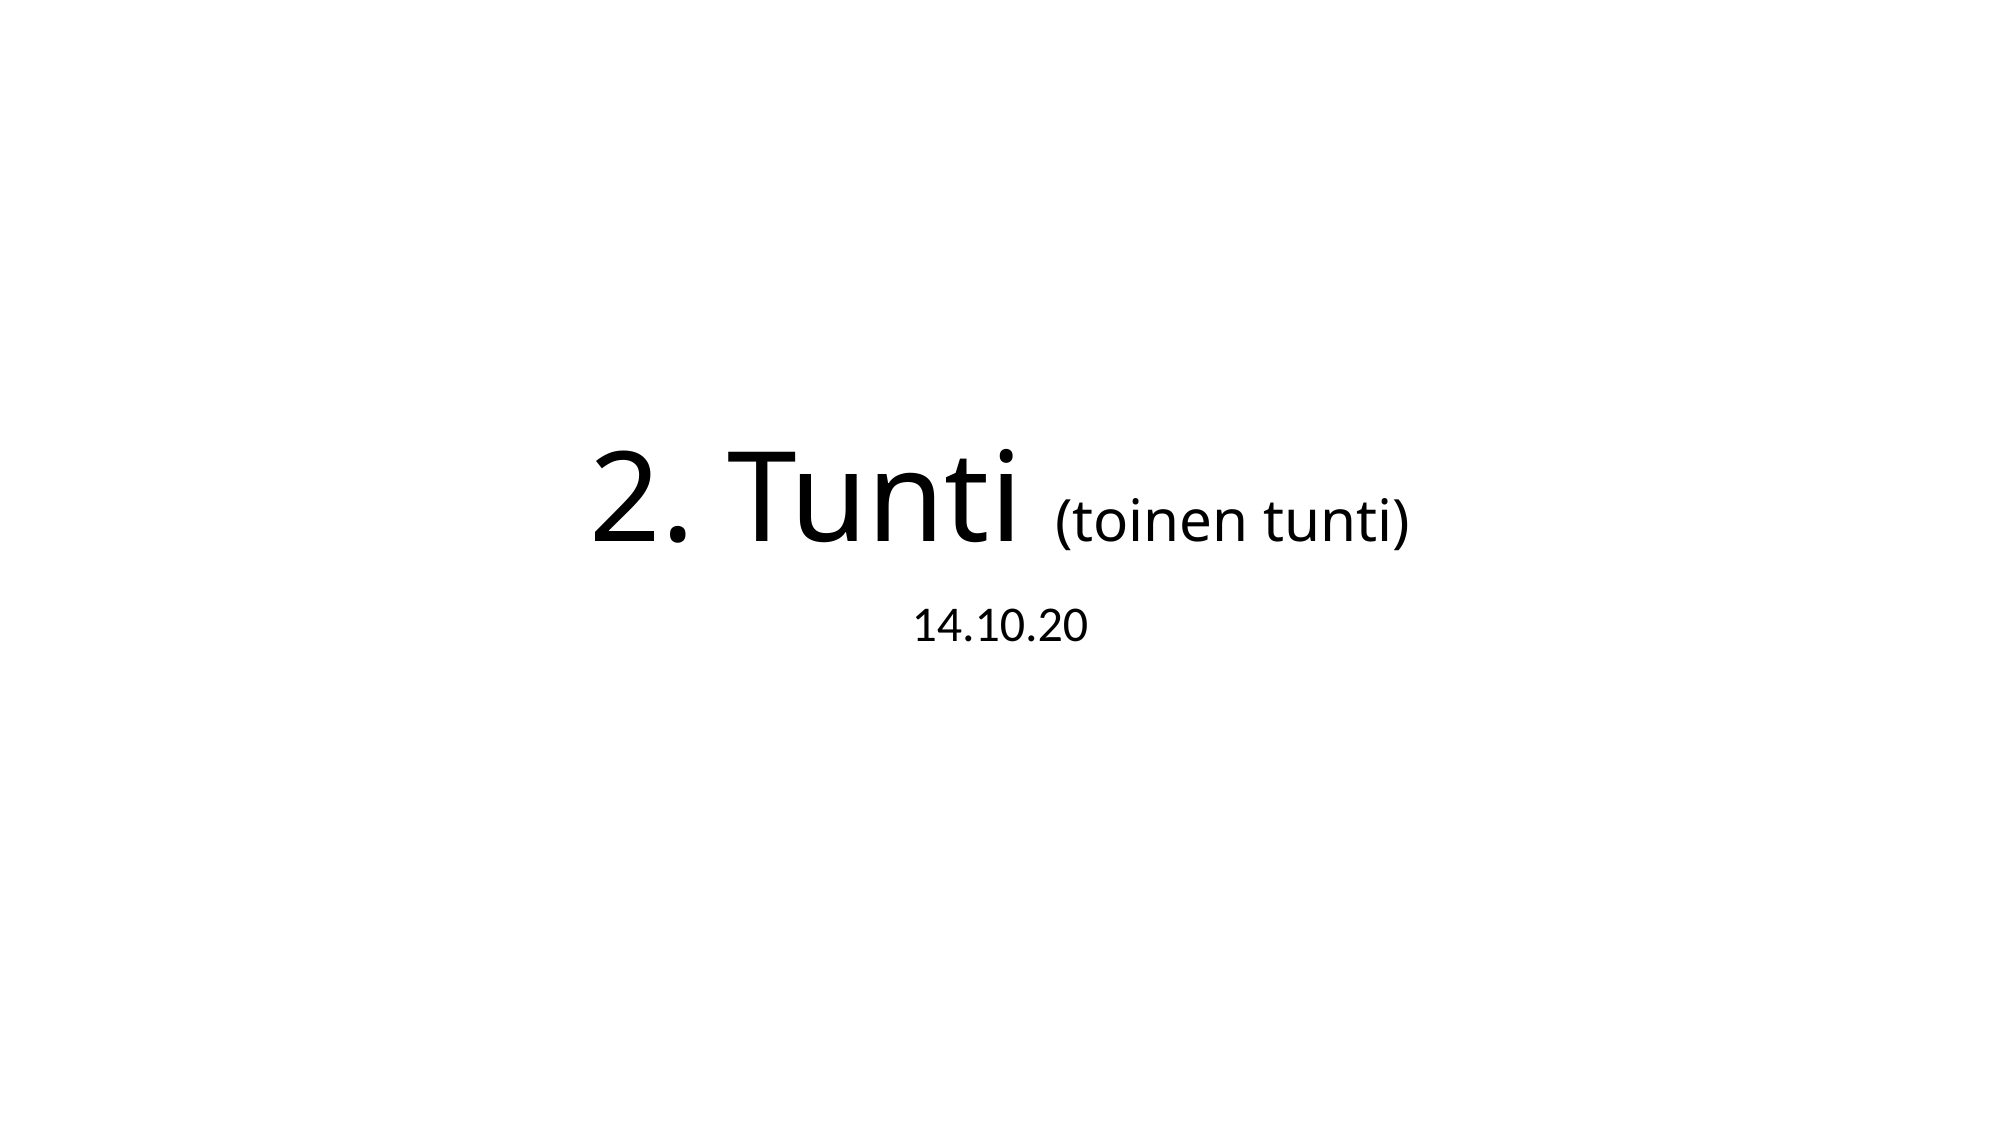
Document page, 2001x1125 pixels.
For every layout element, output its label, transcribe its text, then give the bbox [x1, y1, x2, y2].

subtitle 14.10.20 [249, 590, 1750, 863]
title 2. Tunti (toinen tunti) [249, 184, 1750, 576]
